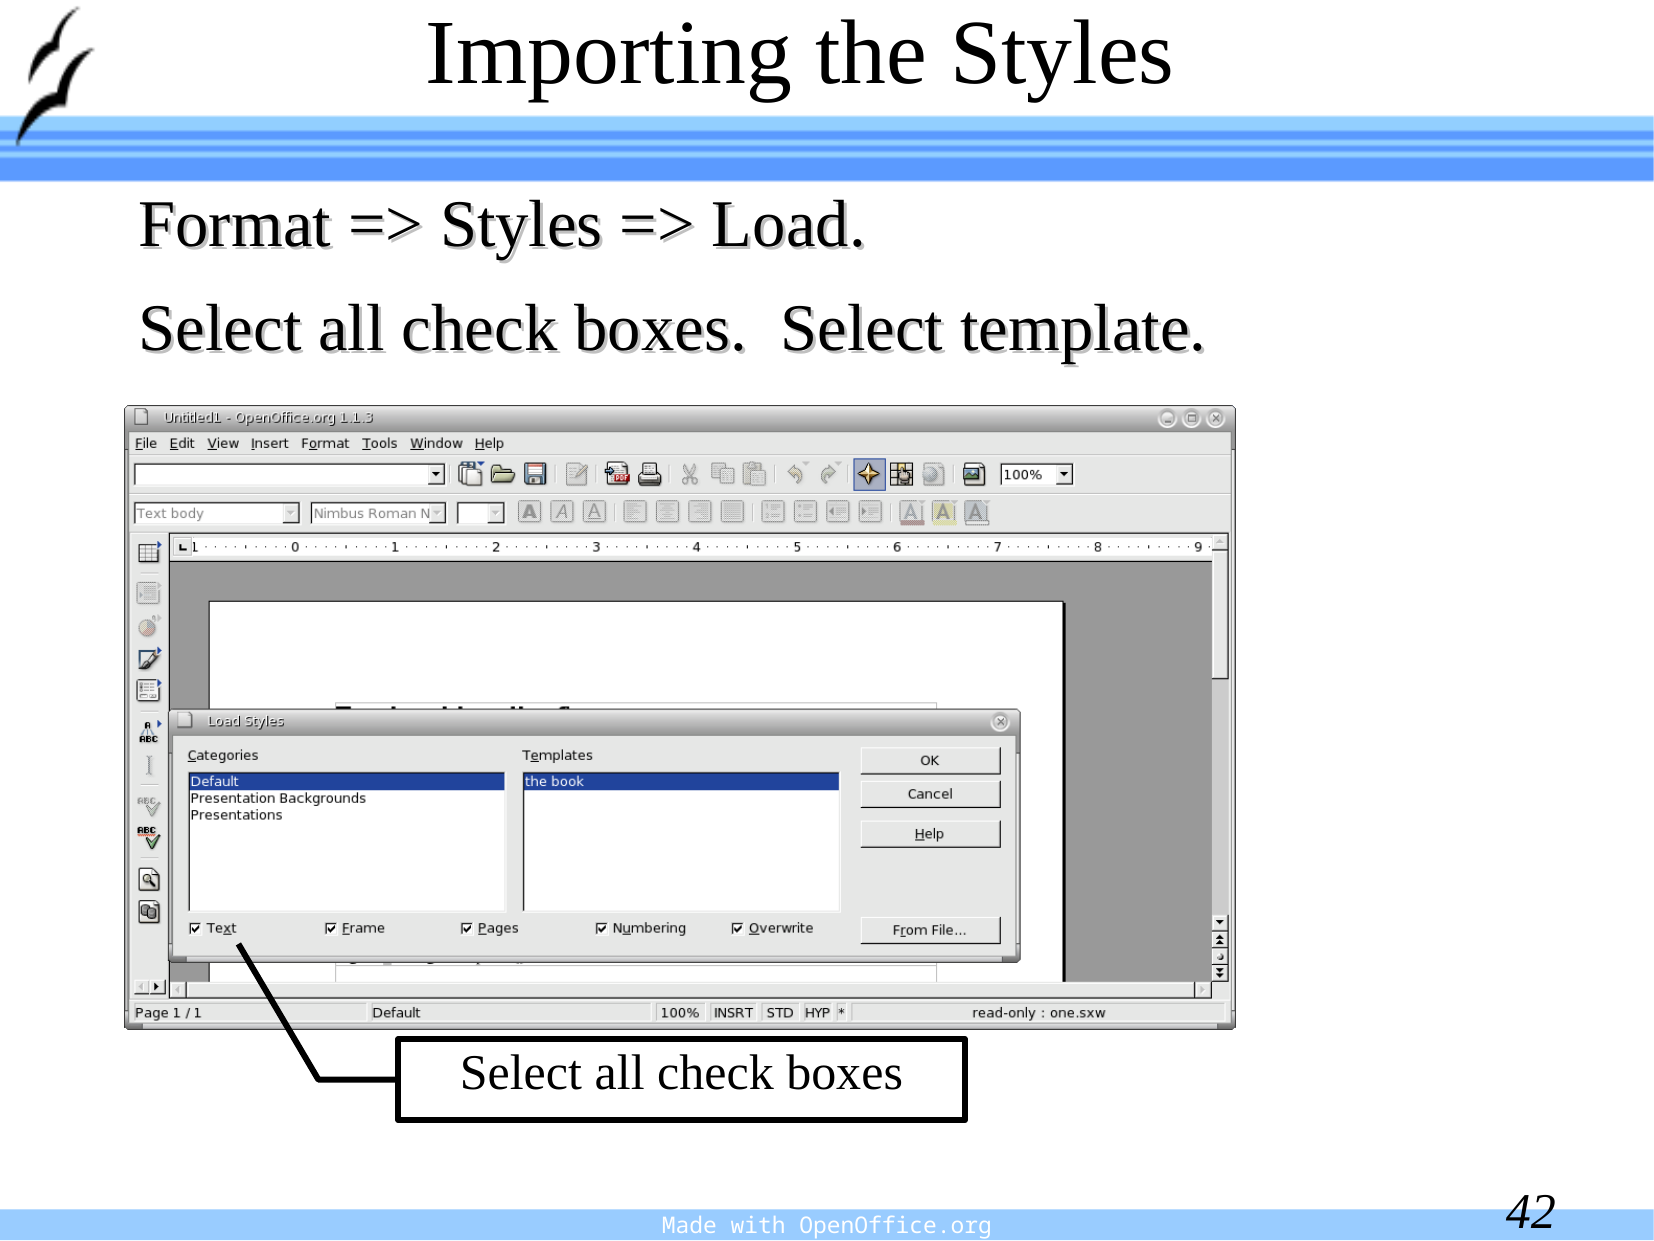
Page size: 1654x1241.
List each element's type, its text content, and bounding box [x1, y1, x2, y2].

text_box Select all check boxes [398, 1038, 965, 1121]
picture [0, 0, 1654, 188]
list Format => Styles => Load. Select all check boxes. Select template. [120, 187, 1533, 1195]
picture [124, 405, 1236, 1030]
title Importing the Styles [94, 0, 1507, 117]
